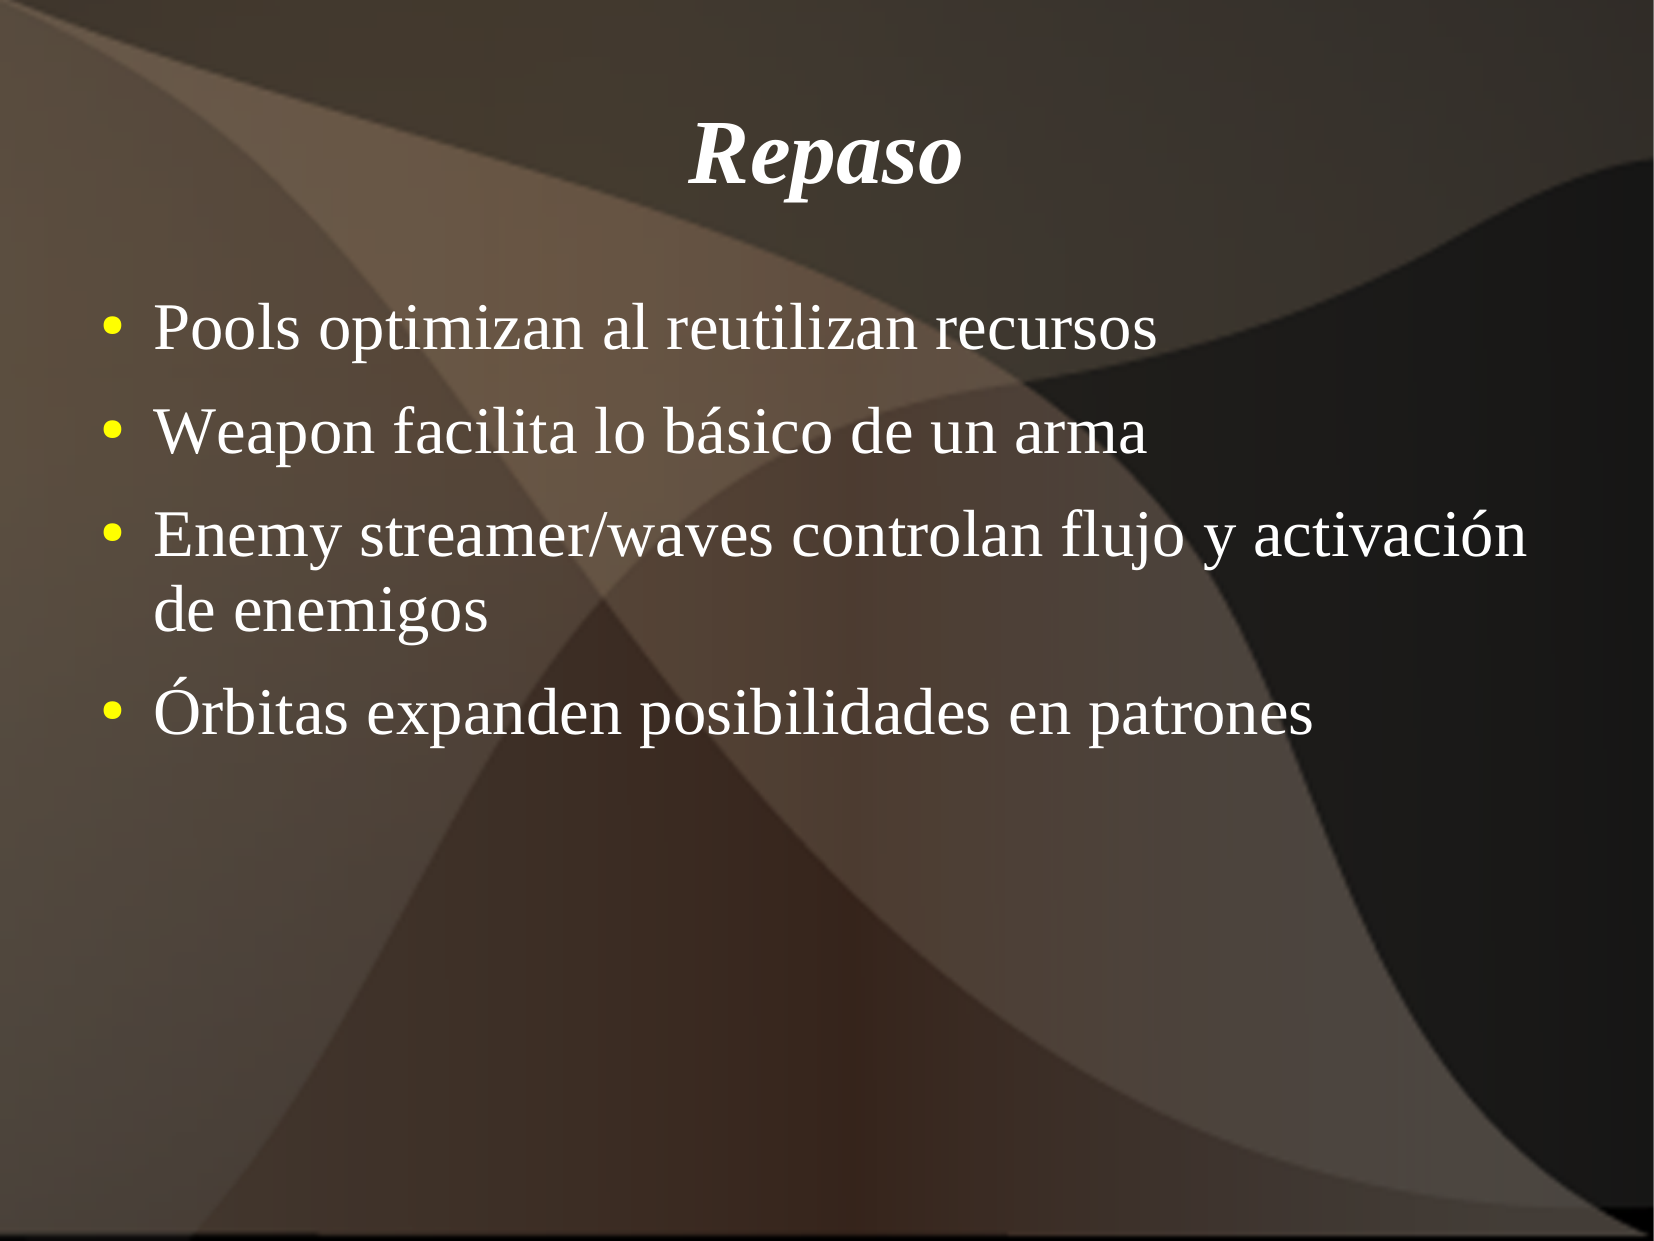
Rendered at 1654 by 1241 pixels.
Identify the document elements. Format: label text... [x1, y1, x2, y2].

list Pools optimizan al reutilizan recursos Weapon facilita lo básico de un arma Enemy streamer/waves controlan flujo y activación de enemigos Órbitas expanden posibilidades en patrones [82, 290, 1571, 1109]
title Repaso [82, 49, 1571, 257]
picture [0, 0, 1654, 1241]
